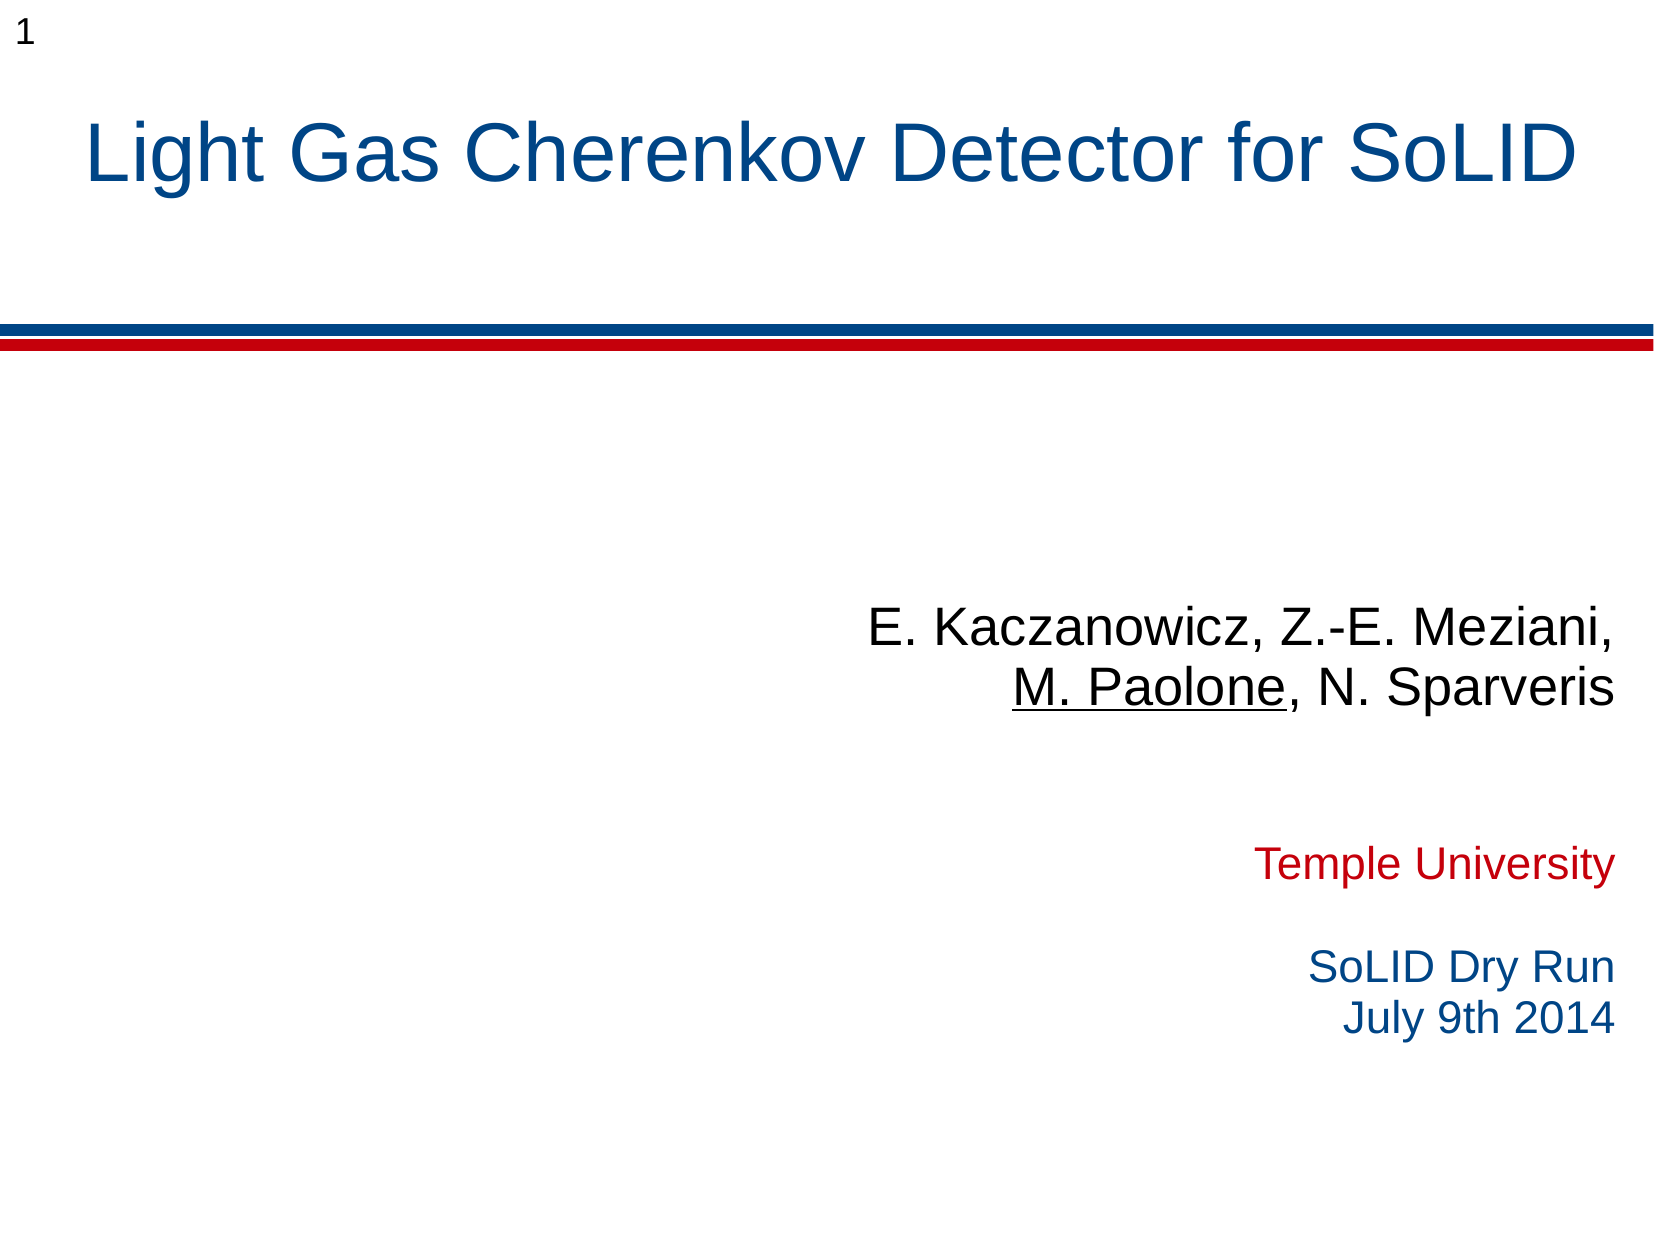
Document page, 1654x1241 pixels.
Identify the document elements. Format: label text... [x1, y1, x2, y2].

title Light Gas Cherenkov Detector for SoLID [45, 49, 1621, 257]
text_box 1 [0, 3, 51, 61]
subtitle E. Kaczanowicz, Z.-E. Meziani, M. Paolone, N. Sparveris Temple University SoLID Dry Run July 9th 2014 [750, 525, 1616, 1115]
